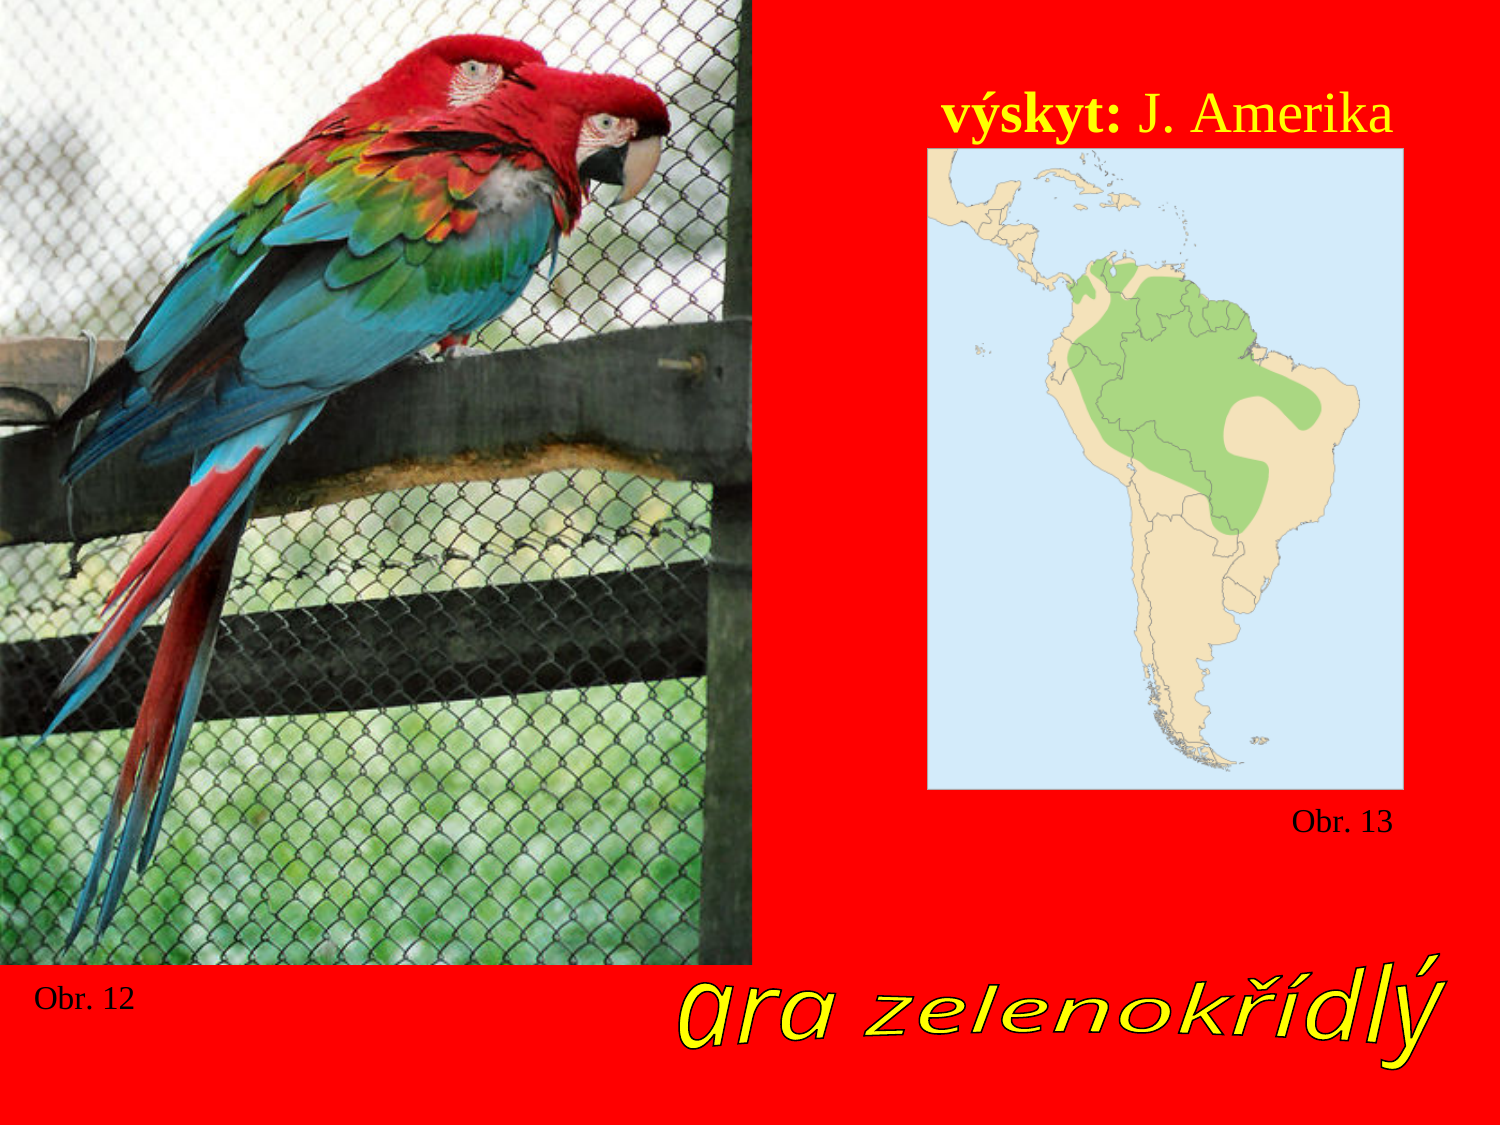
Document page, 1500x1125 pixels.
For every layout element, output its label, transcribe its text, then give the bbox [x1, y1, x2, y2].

text_box ara zelenokřídlý [738, 987, 782, 1044]
text_box ara zelenokřídlý [1232, 993, 1277, 1036]
text_box ara zelenokřídlý [1001, 998, 1048, 1033]
text_box ara zelenokřídlý [781, 991, 836, 1041]
text_box Obr. 13 [1257, 786, 1412, 848]
text_box ara zelenokřídlý [1053, 998, 1109, 1033]
text_box ara zelenokřídlý [1275, 993, 1298, 1038]
text_box ara zelenokřídlý [1248, 975, 1283, 991]
text_box ara zelenokřídlý [1366, 962, 1394, 1043]
picture [0, 0, 753, 965]
text_box výskyt: J. Amerika [927, 66, 1436, 152]
text_box ara zelenokřídlý [919, 997, 966, 1034]
text_box Obr. 12 [0, 964, 154, 1025]
text_box ara zelenokřídlý [679, 982, 734, 1049]
text_box ara zelenokřídlý [864, 995, 914, 1036]
text_box ara zelenokřídlý [971, 984, 999, 1033]
text_box ara zelenokřídlý [1306, 966, 1366, 1041]
text_box ara zelenokřídlý [1381, 981, 1447, 1070]
picture [927, 152, 1404, 790]
text_box ara zelenokřídlý [1416, 953, 1440, 977]
text_box ara zelenokřídlý [1288, 972, 1312, 988]
text_box ara zelenokřídlý [1178, 981, 1233, 1035]
text_box ara zelenokřídlý [1119, 998, 1171, 1033]
